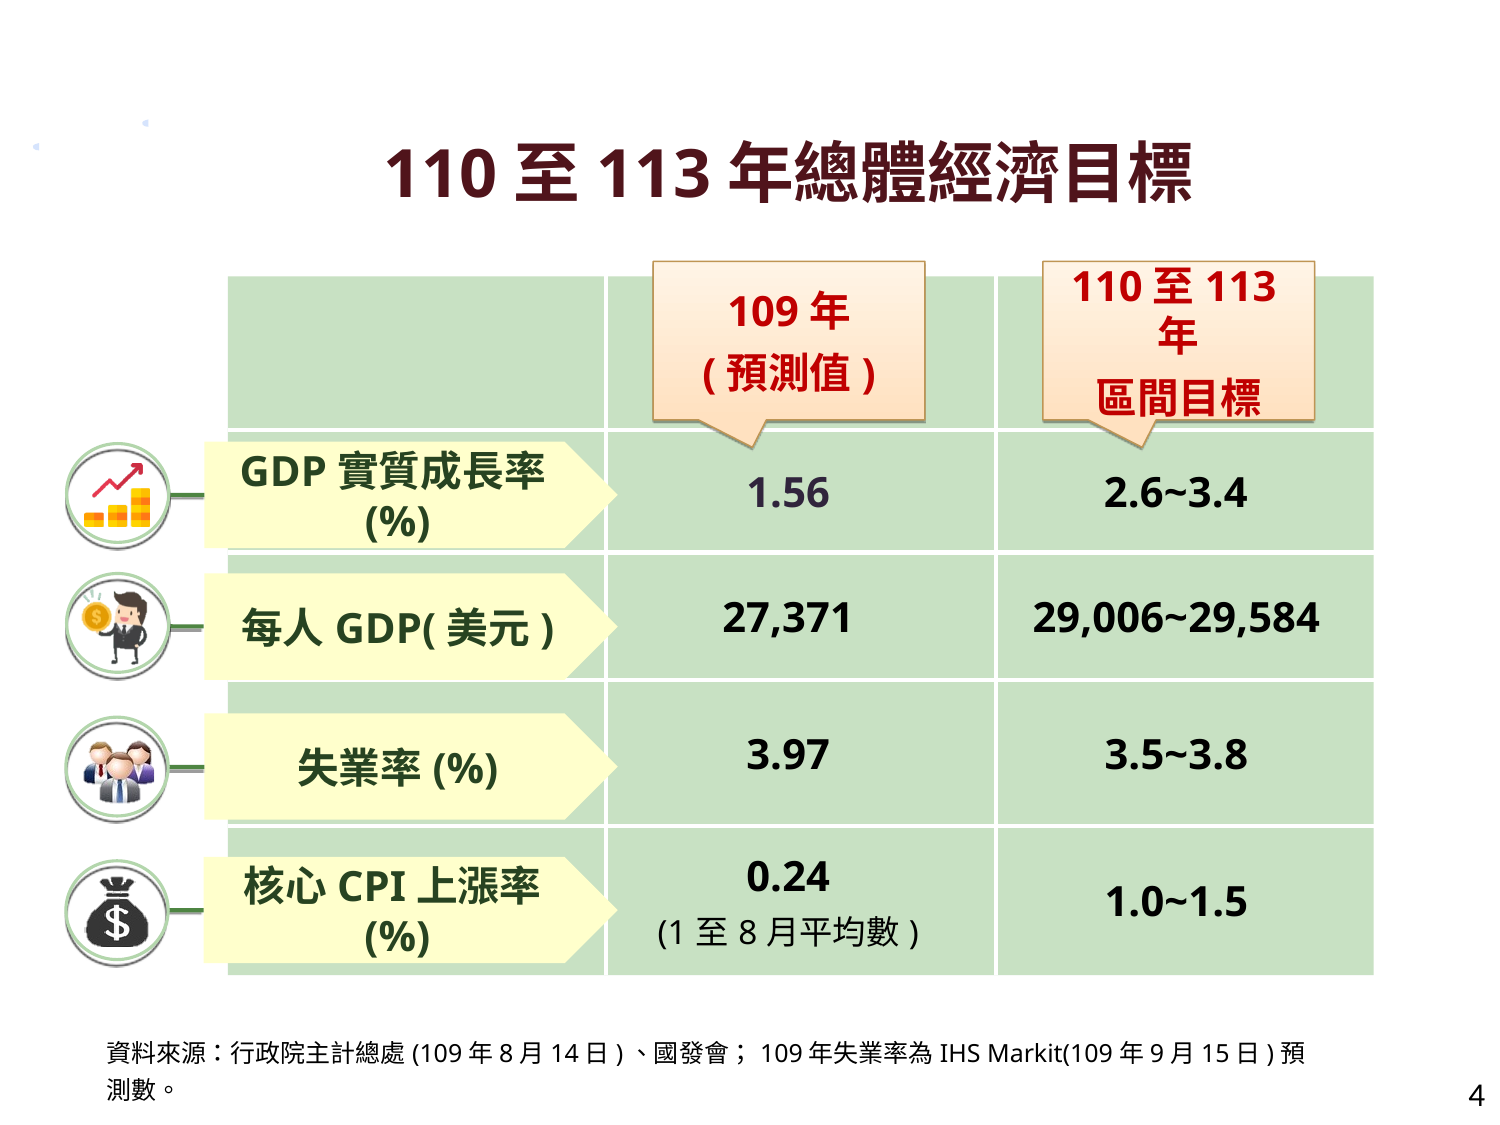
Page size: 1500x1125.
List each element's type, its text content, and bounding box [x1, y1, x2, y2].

text_box 每人GDP(美元) [204, 573, 618, 680]
picture [84, 463, 150, 527]
text_box 109年 (預測值) [653, 261, 925, 448]
table_header [998, 276, 1102, 428]
table_header [1153, 276, 1374, 428]
picture [63, 716, 155, 824]
text_box 110至113年總體經濟目標 [31, 107, 1500, 234]
table_cell [228, 828, 604, 895]
text_box 失業率(%) [204, 713, 618, 820]
text_box <編號> [1149, 1062, 1500, 1123]
table_header [763, 276, 994, 428]
table_cell 0.24 (1至8月平均數) [608, 828, 994, 975]
table_cell [228, 432, 604, 480]
text_box 核心CPI上漲率(%) [203, 856, 618, 964]
table_cell [228, 555, 604, 611]
picture [66, 871, 165, 950]
table_cell 2.6~3.4 [998, 432, 1374, 550]
table_cell [228, 925, 604, 975]
table_cell 27,371 [608, 555, 994, 678]
text_box 110至113年 區間目標 [1042, 261, 1315, 448]
table_cell 3.97 [608, 682, 994, 824]
table_header [228, 276, 604, 428]
table_cell [228, 782, 604, 824]
table_cell 29,006~29,584 [998, 555, 1374, 678]
text_box GDP實質成長率(%) [204, 441, 618, 549]
table_cell [228, 510, 604, 550]
text_box 資料來源：行政院主計總處(109年8月14日)、國發會；109年失業率為IHS Markit(109年9月15日)預測數。 [91, 1022, 1329, 1113]
table_cell 1.0~1.5 [998, 828, 1374, 975]
table_cell [228, 682, 604, 751]
table_header [608, 276, 712, 428]
table_cell [568, 642, 604, 678]
table_cell 1.56 [608, 432, 994, 550]
picture [71, 579, 163, 667]
table_cell 3.5~3.8 [998, 682, 1374, 824]
